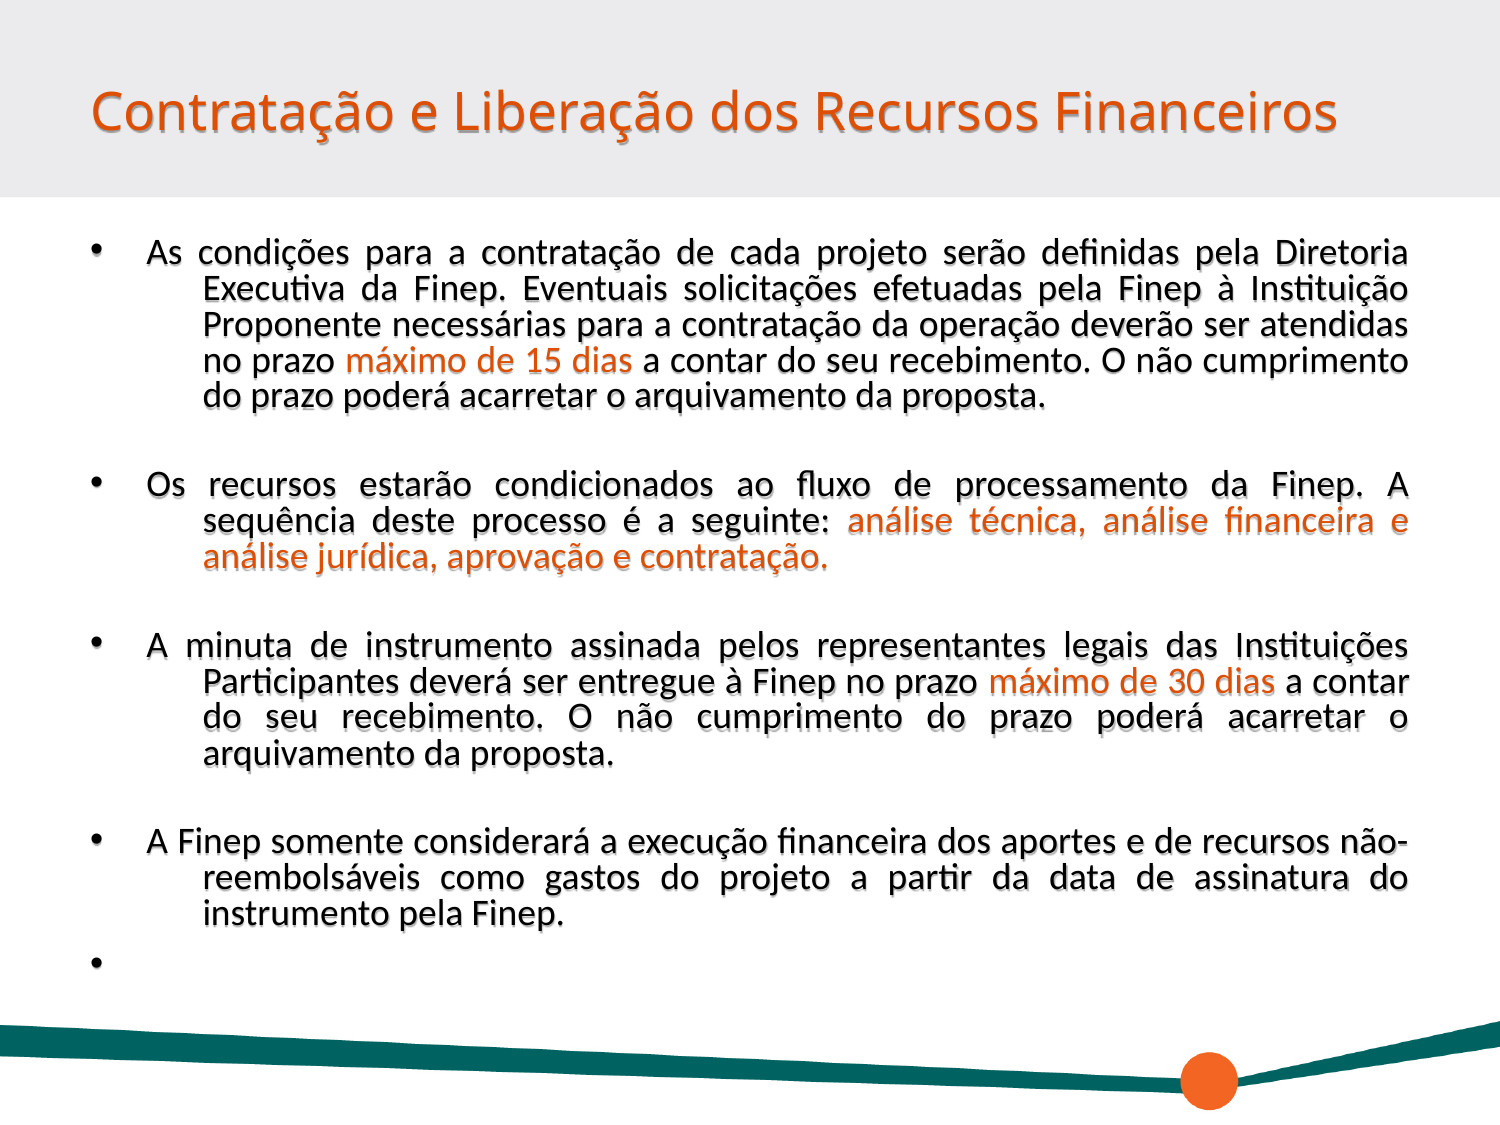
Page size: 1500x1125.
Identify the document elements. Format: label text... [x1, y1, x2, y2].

list As condições para a contratação de cada projeto serão definidas pela Diretoria Executiva da Finep. Eventuais solicitações efetuadas pela Finep à Instituição Proponente necessárias para a contratação da operação deverão ser atendidas no prazo máximo de 15 dias a contar do seu recebimento. O não cumprimento do prazo poderá acarretar o arquivamento da proposta. Os recursos estarão condicionados ao fluxo de processamento da Finep. A sequência deste processo é a seguinte: análise técnica, análise financeira e análise jurídica, aprovação e contratação. A minuta de instrumento assinada pelos representantes legais das Instituições Participantes deverá ser entregue à Finep no prazo máximo de 30 dias a contar do seu recebimento. O não cumprimento do prazo poderá acarretar o arquivamento da proposta. A Finep somente considerará a execução financeira dos aportes e de recursos não-reembolsáveis como gastos do projeto a partir da data de assinatura do instrumento pela Finep. [75, 227, 1426, 1052]
title Contratação e Liberação dos Recursos Financeiros [75, 45, 1426, 173]
